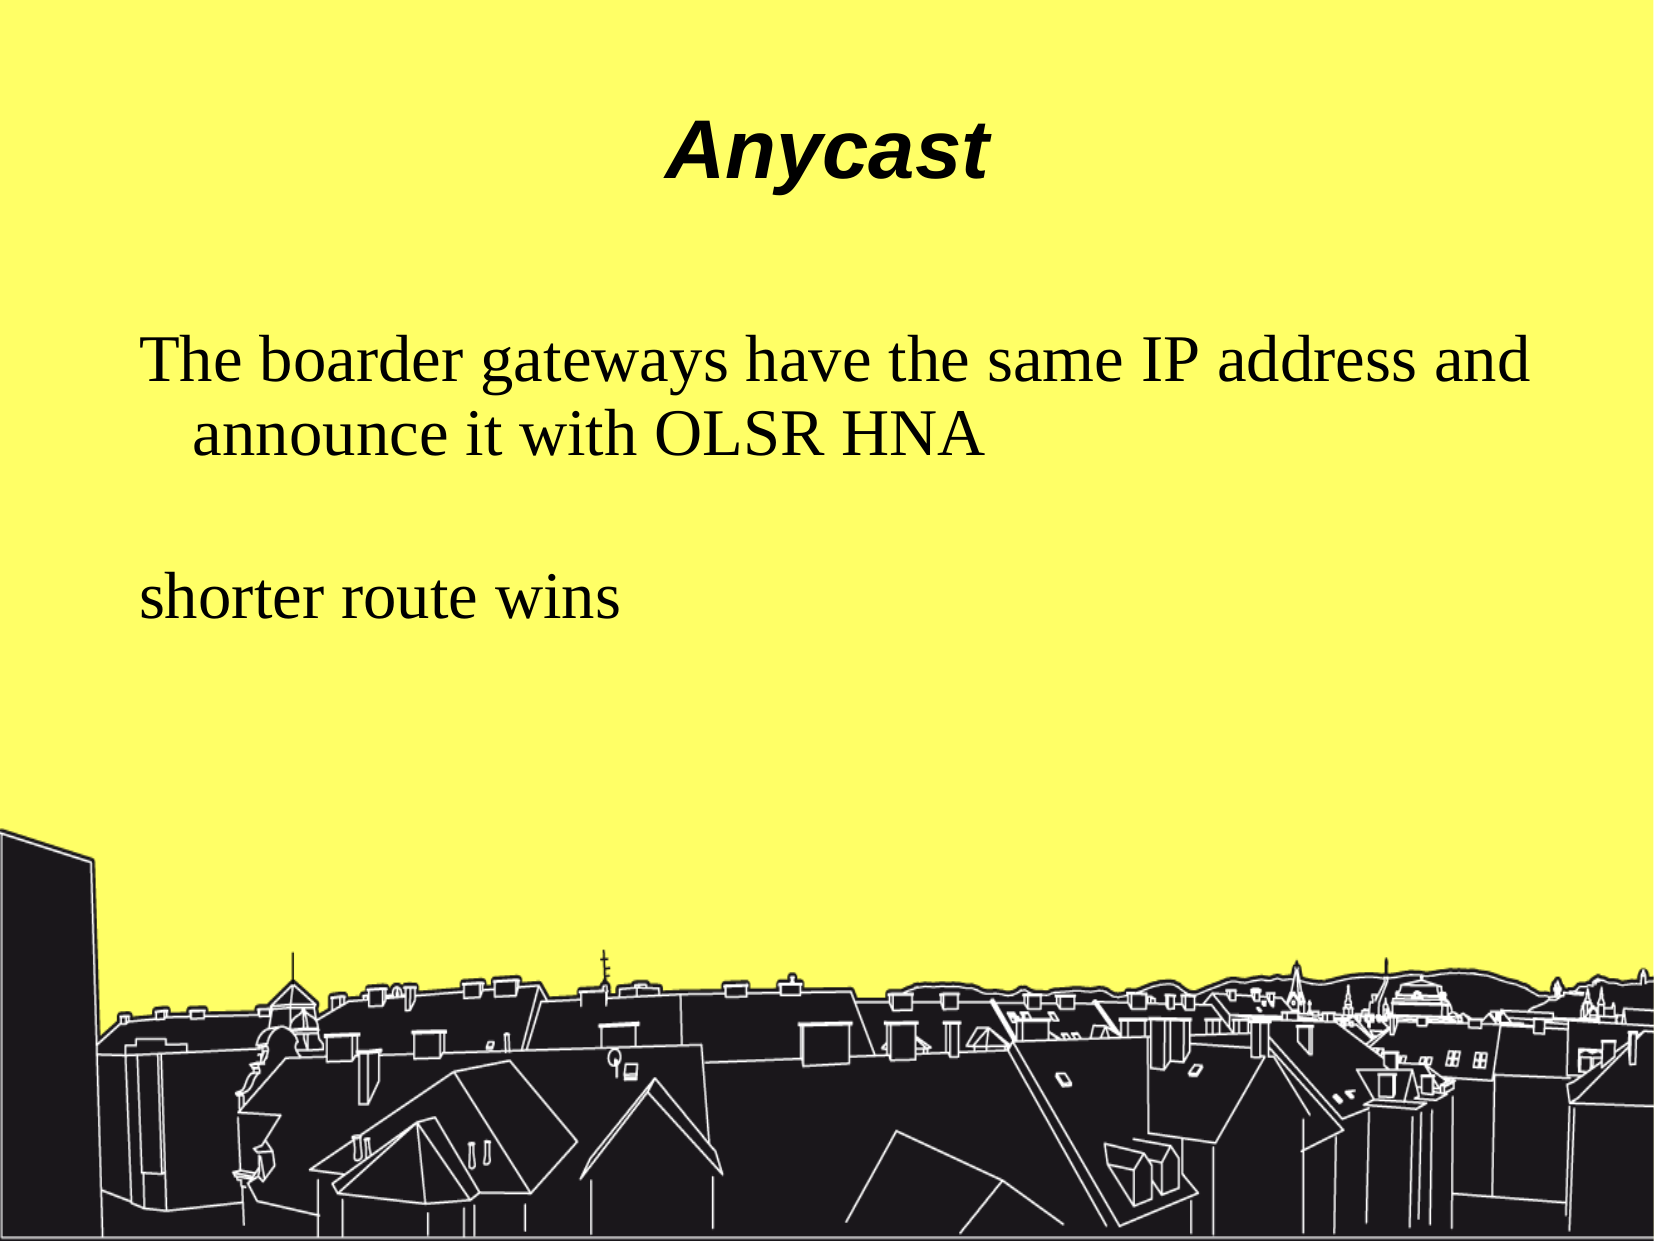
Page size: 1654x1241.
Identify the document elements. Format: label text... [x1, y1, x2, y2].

list The boarder gateways have the same IP address and announce it with OLSR HNA shorter route wins [121, 322, 1561, 1118]
title Anycast [121, 46, 1534, 254]
picture [0, 827, 1654, 1241]
